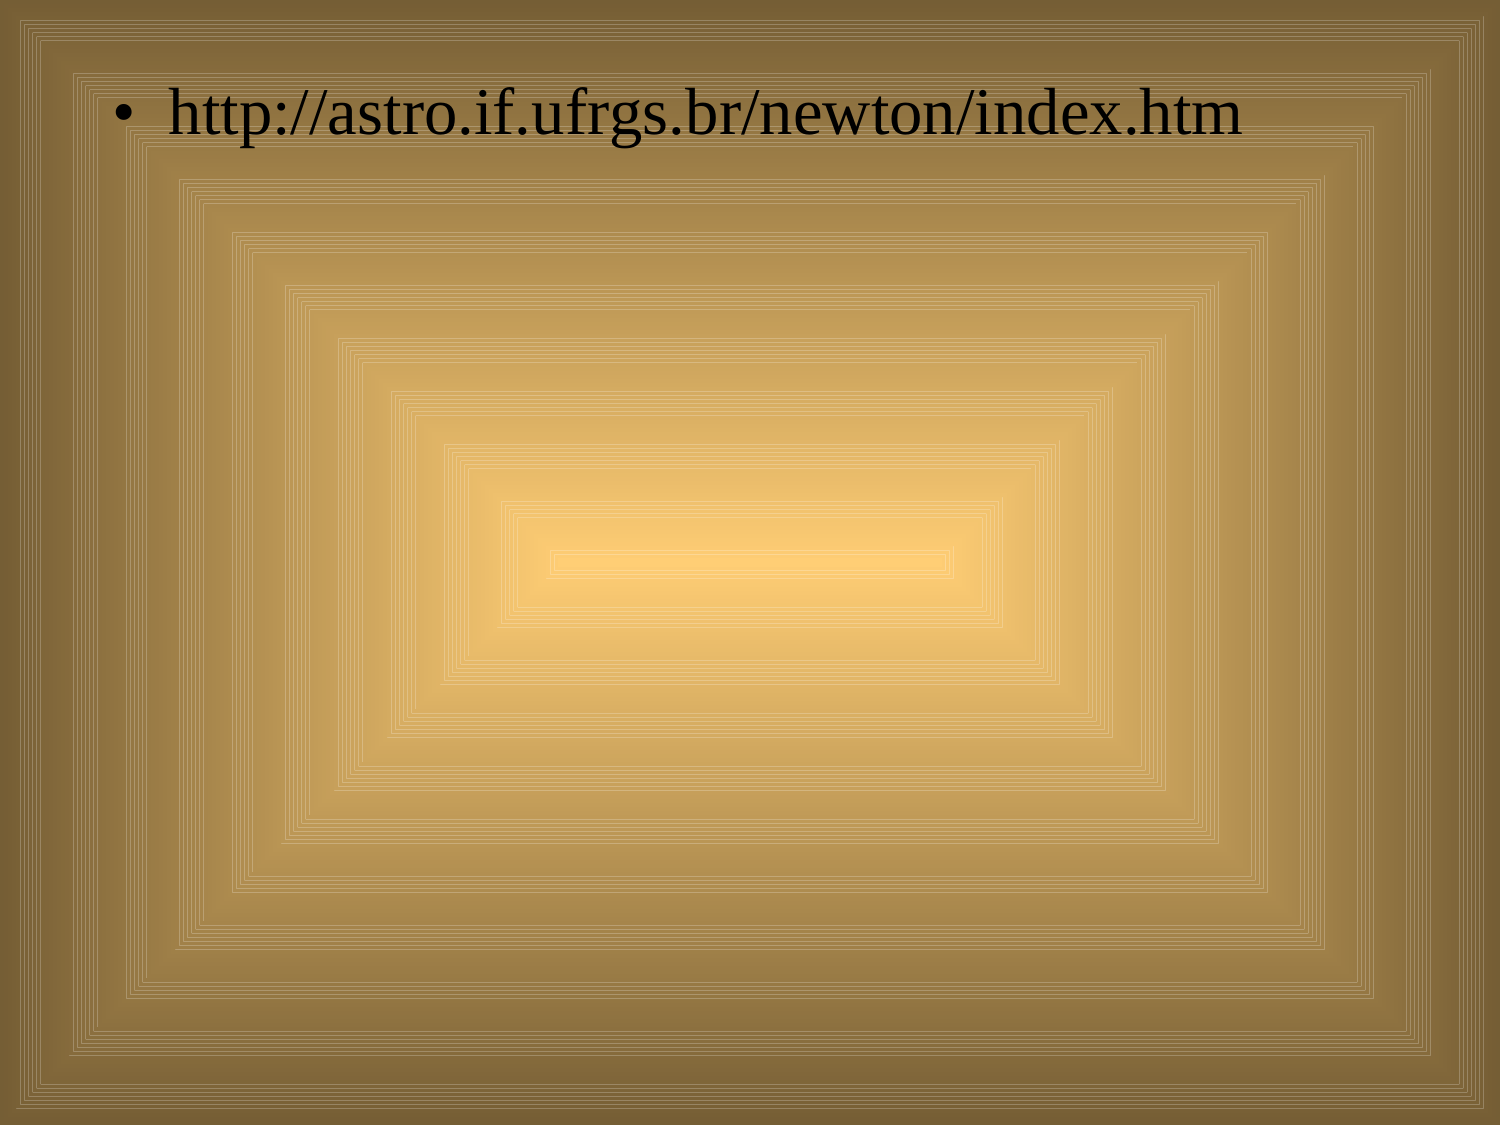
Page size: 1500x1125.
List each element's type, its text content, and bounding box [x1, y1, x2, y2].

list http://astro.if.ufrgs.br/newton/index.htm [112, 75, 1388, 1001]
